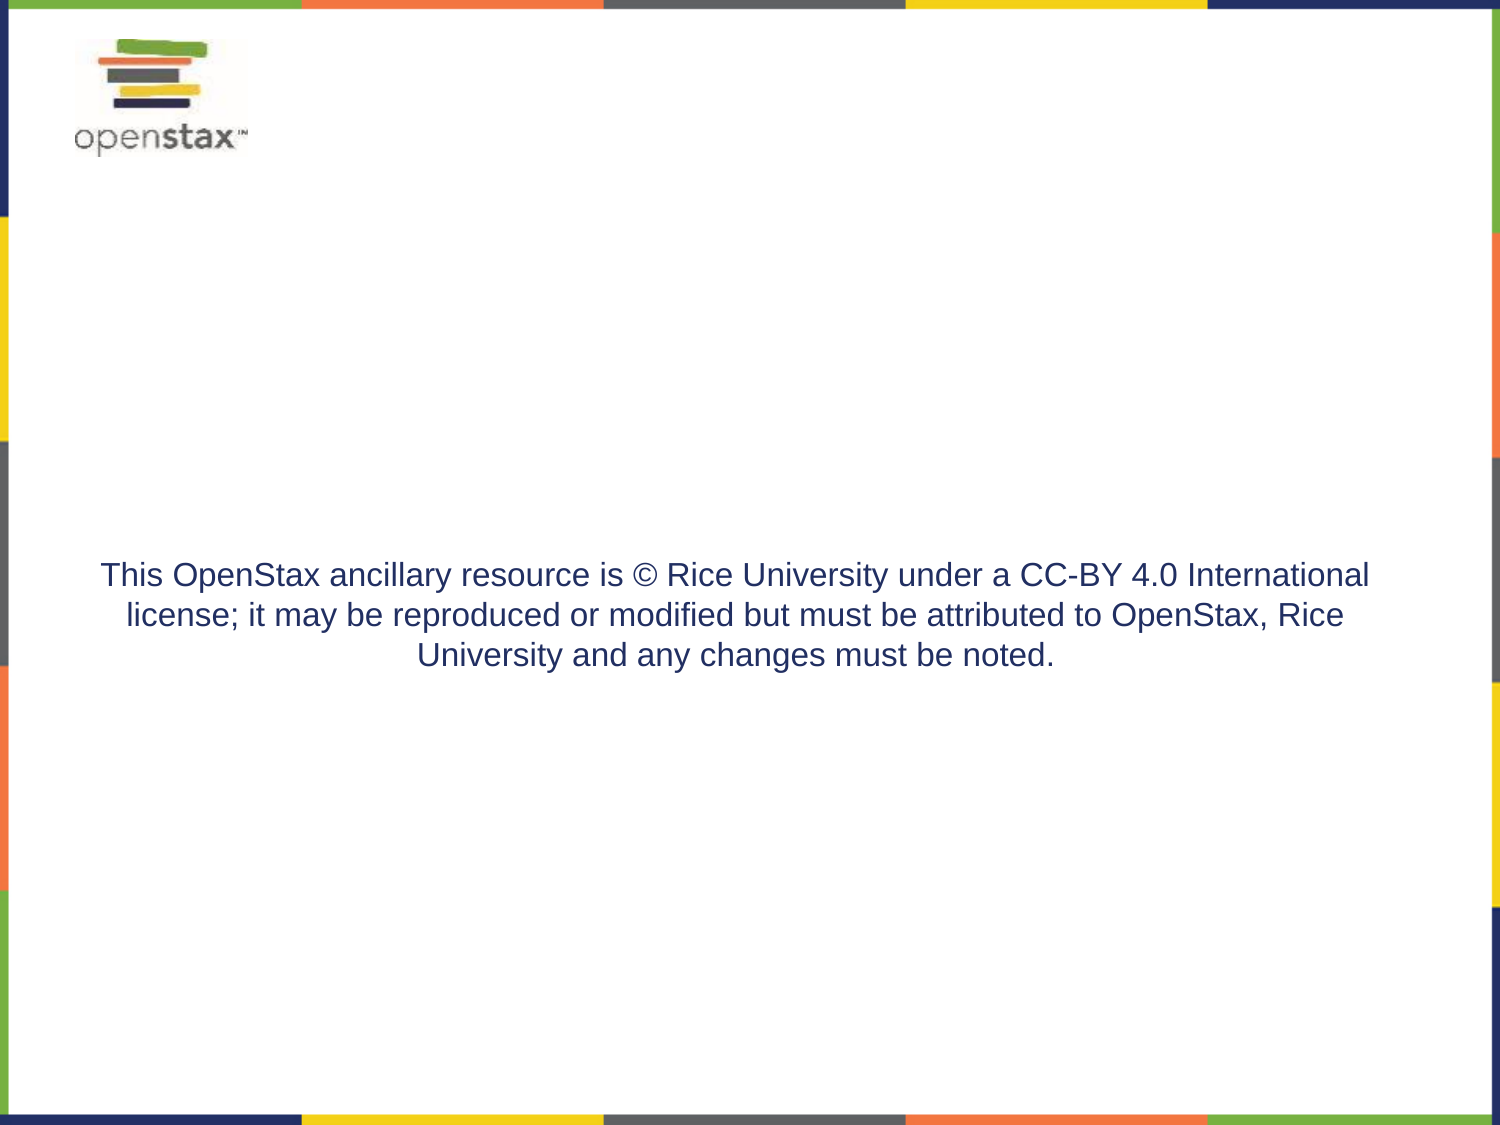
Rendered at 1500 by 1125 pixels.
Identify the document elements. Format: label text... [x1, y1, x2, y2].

picture [0, 0, 1500, 1125]
list This OpenStax ancillary resource is © Rice University under a CC-BY 4.0 International license; it may be reproduced or modified but must be attributed to OpenStax, Rice University and any changes must be noted. [75, 181, 1398, 1045]
